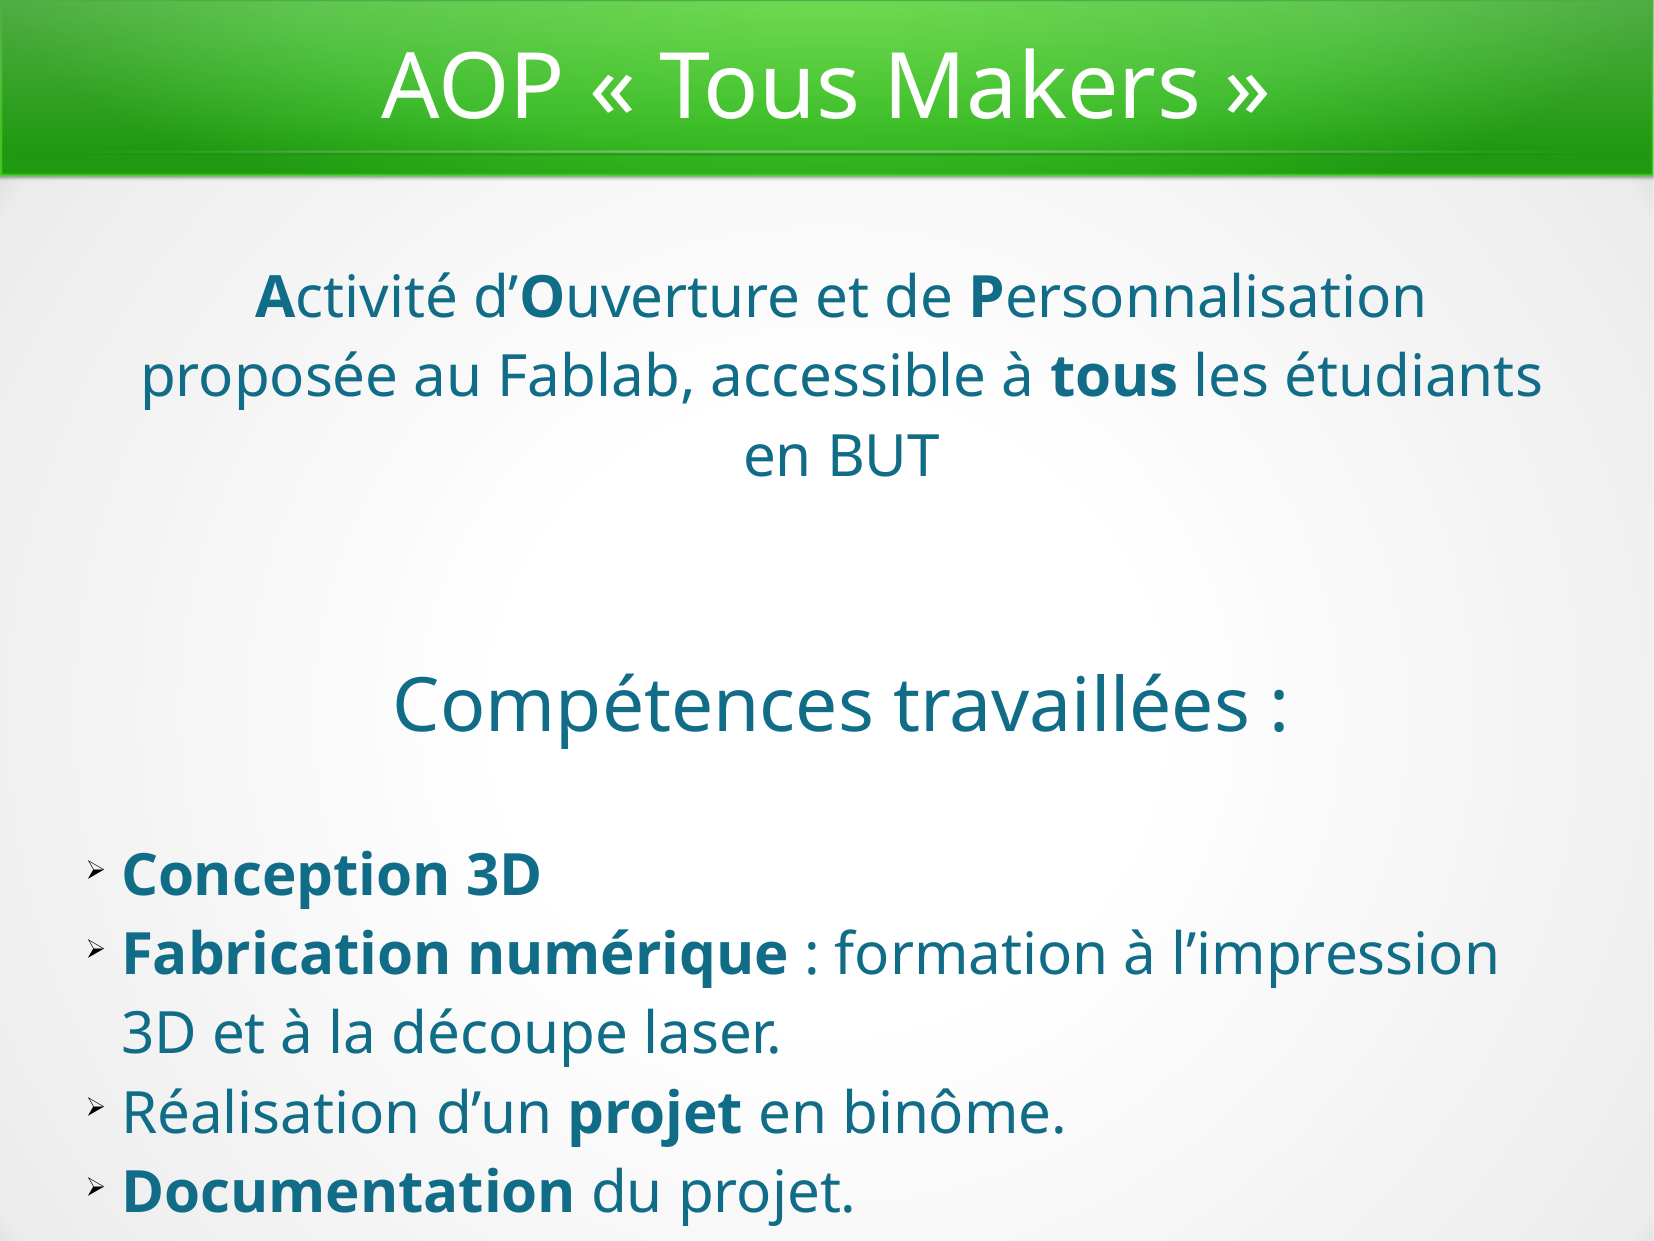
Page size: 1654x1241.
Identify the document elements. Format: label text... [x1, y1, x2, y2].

picture [0, 0, 1654, 1241]
title AOP « Tous Makers » [82, 11, 1571, 154]
text_box Activité d’Ouverture et de Personnalisation proposée au Fablab, accessible à tous les étudiants en BUT Compétences travaillées : Conception 3D Fabrication numérique : formation à l’impression 3D et à la découpe laser. Réalisation d’un projet en binôme. Documentation du projet. [70, 248, 1577, 1131]
